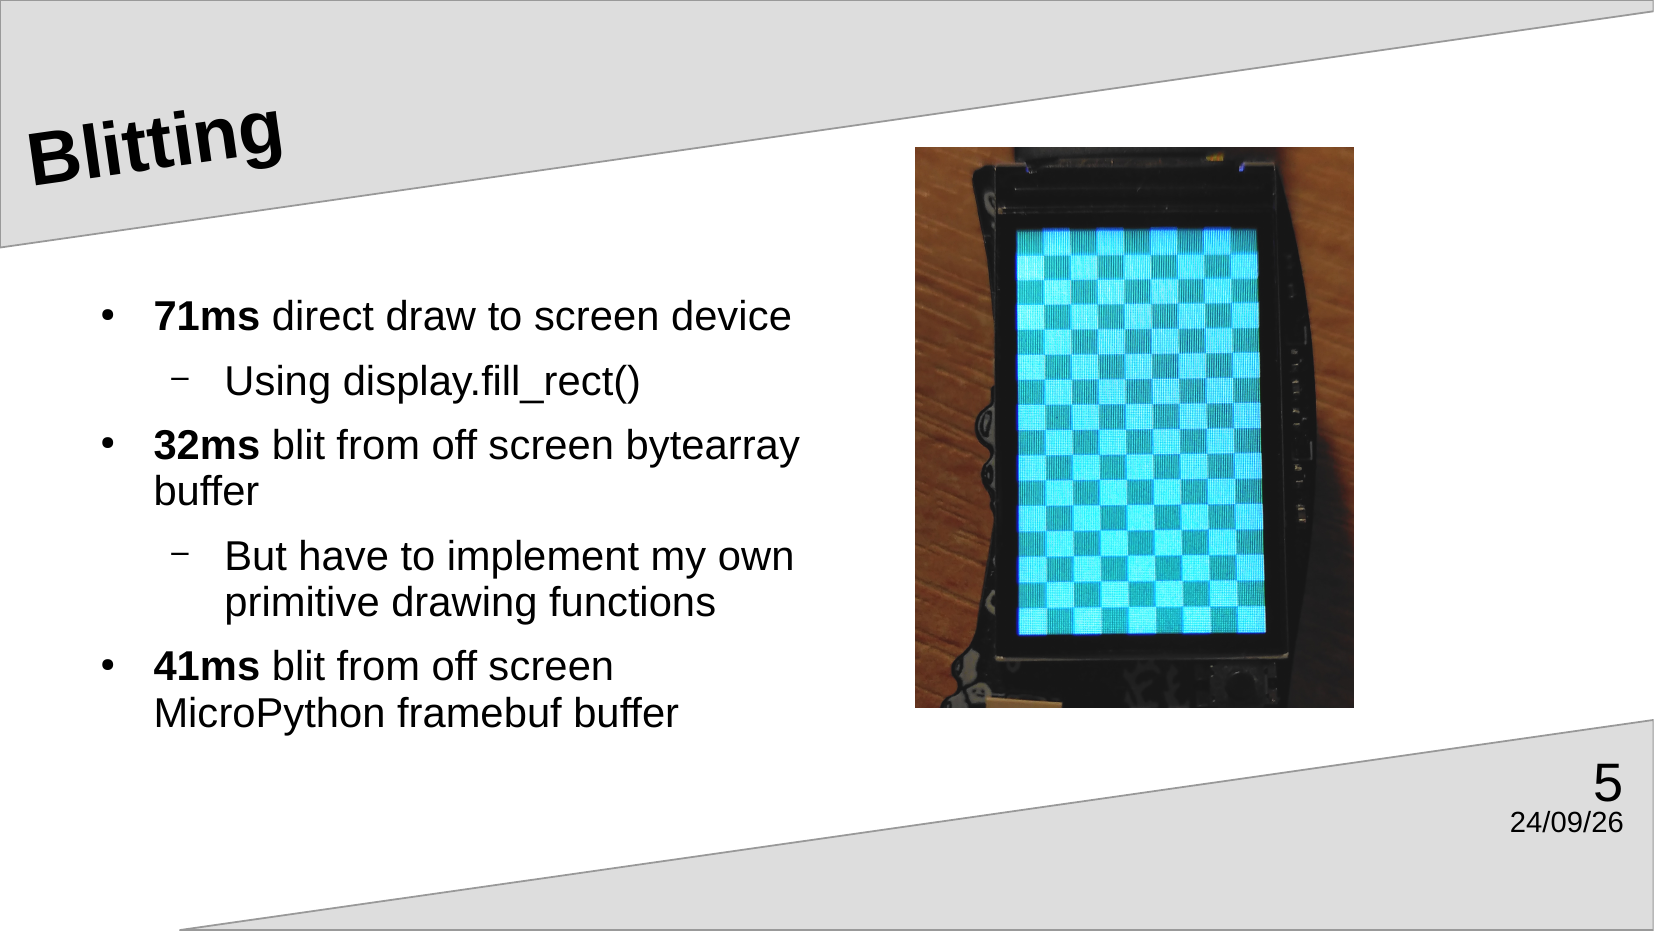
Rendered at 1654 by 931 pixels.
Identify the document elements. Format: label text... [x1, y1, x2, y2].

list 71ms direct draw to screen device Using display.fill_rect() 32ms blit from off screen bytearray buffer But have to implement my own primitive drawing functions 41ms blit from off screen MicroPython framebuf buffer [82, 292, 827, 833]
title Blitting [16, 0, 1501, 239]
picture [915, 147, 1354, 709]
